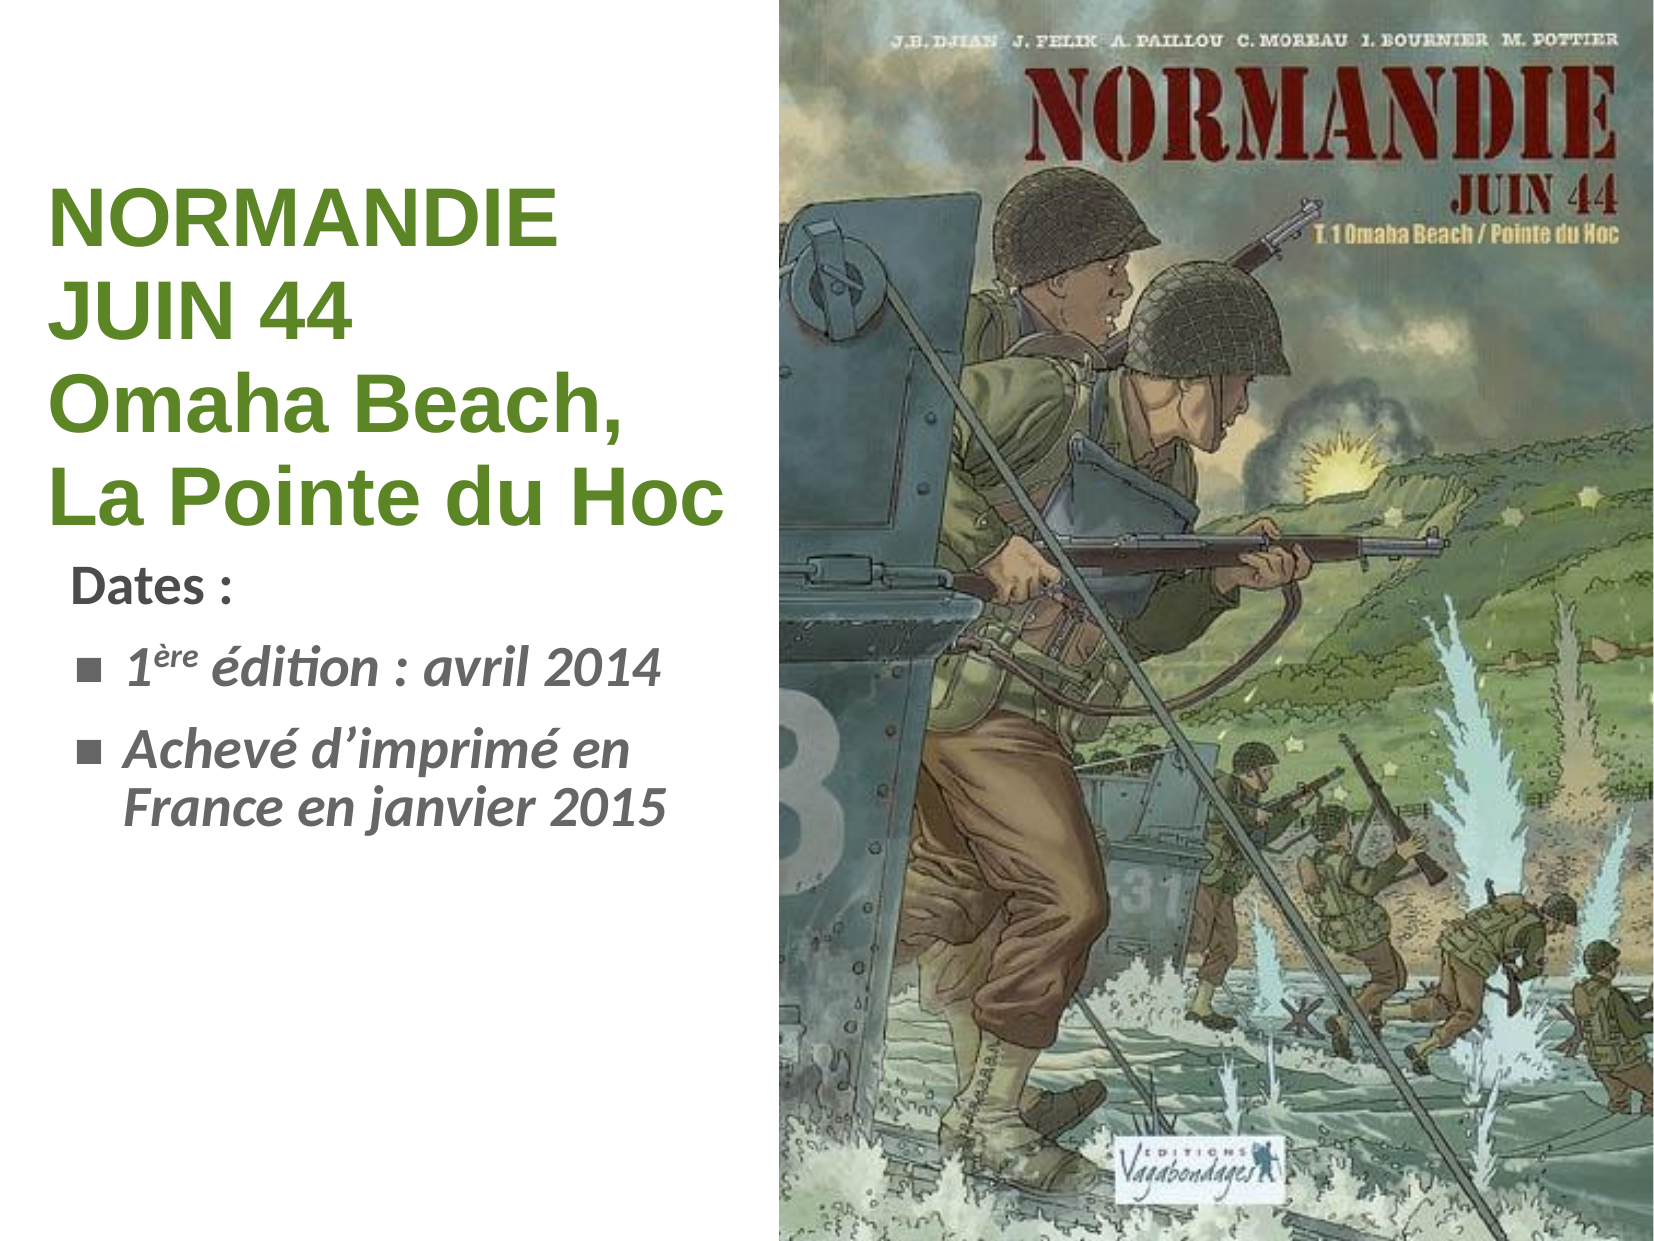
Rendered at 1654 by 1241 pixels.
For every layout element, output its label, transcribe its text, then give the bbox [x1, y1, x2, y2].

title NORMANDIE JUIN 44 Omaha Beach, La Pointe du Hoc [47, 171, 768, 544]
list Dates : 1ère édition : avril 2014 Achevé d’imprimé en France en janvier 2015 [23, 561, 779, 922]
picture [779, 0, 1654, 1241]
